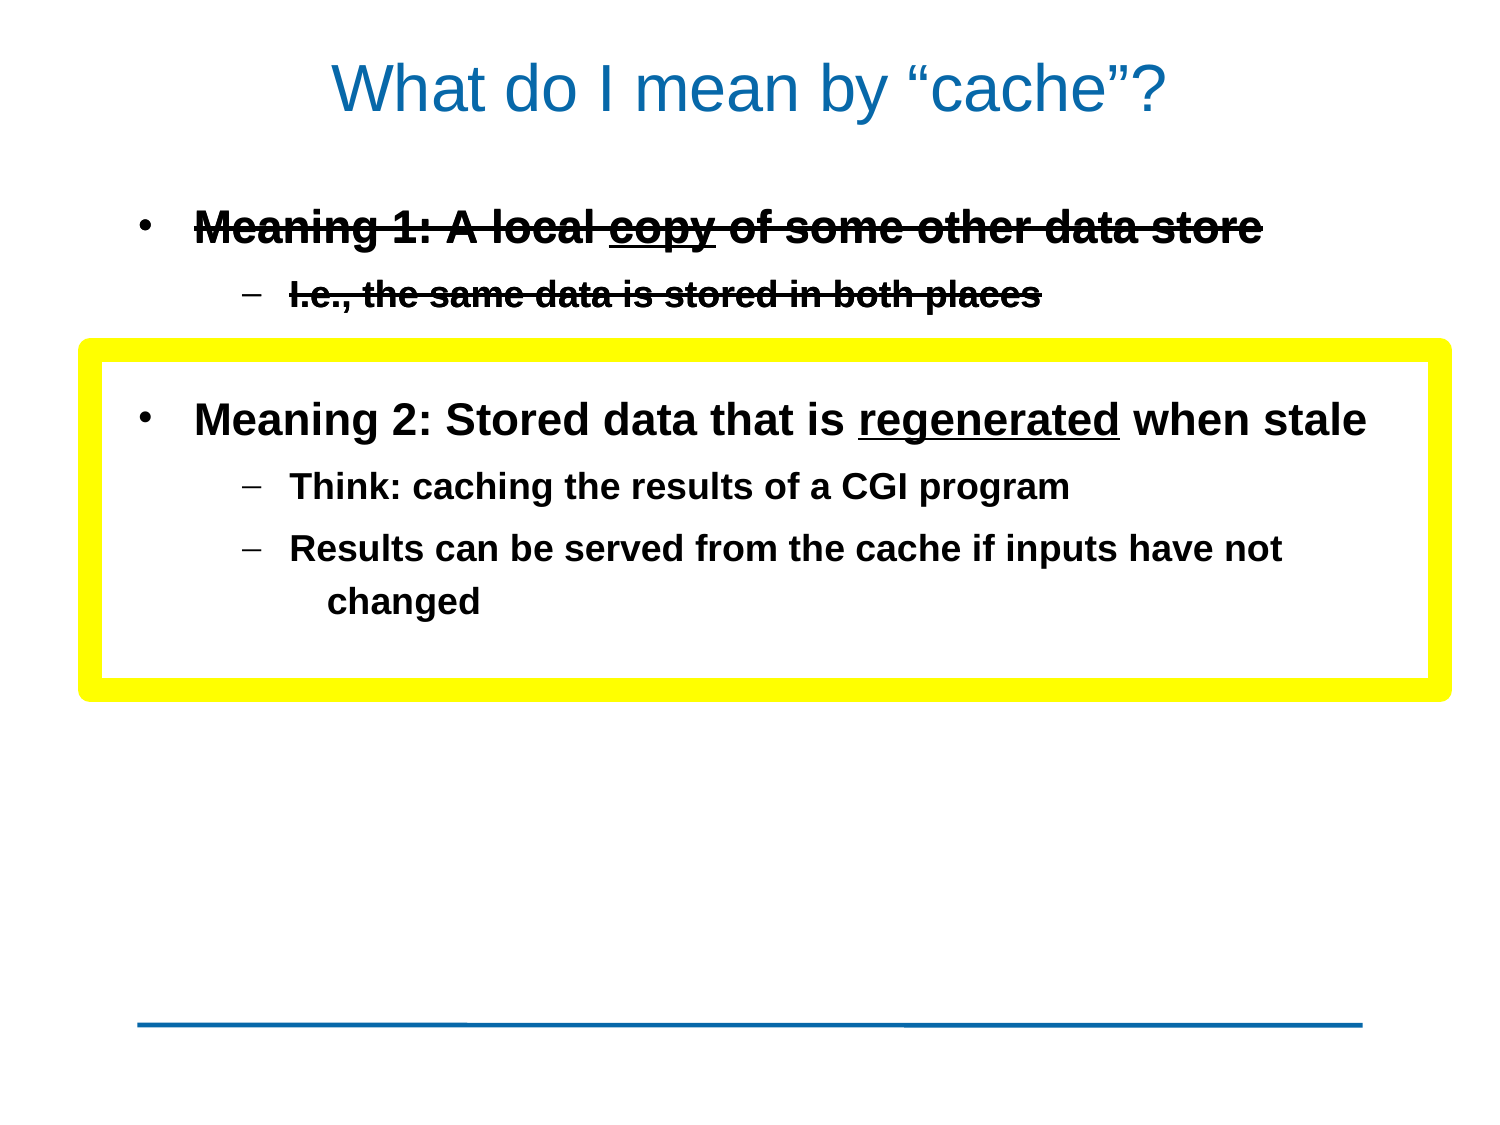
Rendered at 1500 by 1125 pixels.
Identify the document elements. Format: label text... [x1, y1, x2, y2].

title What do I mean by “cache”? [0, 6, 1500, 149]
list Meaning 1: A local copy of some other data store I.e., the same data is stored in both places [115, 179, 1387, 601]
list Meaning 1: A local copy of some other data store I.e., the same data is stored in both places Meaning 2: Stored data that is regenerated when stale Think: caching the results of a CGI program Results can be served from the cache if inputs have not changed [115, 601, 1387, 1005]
